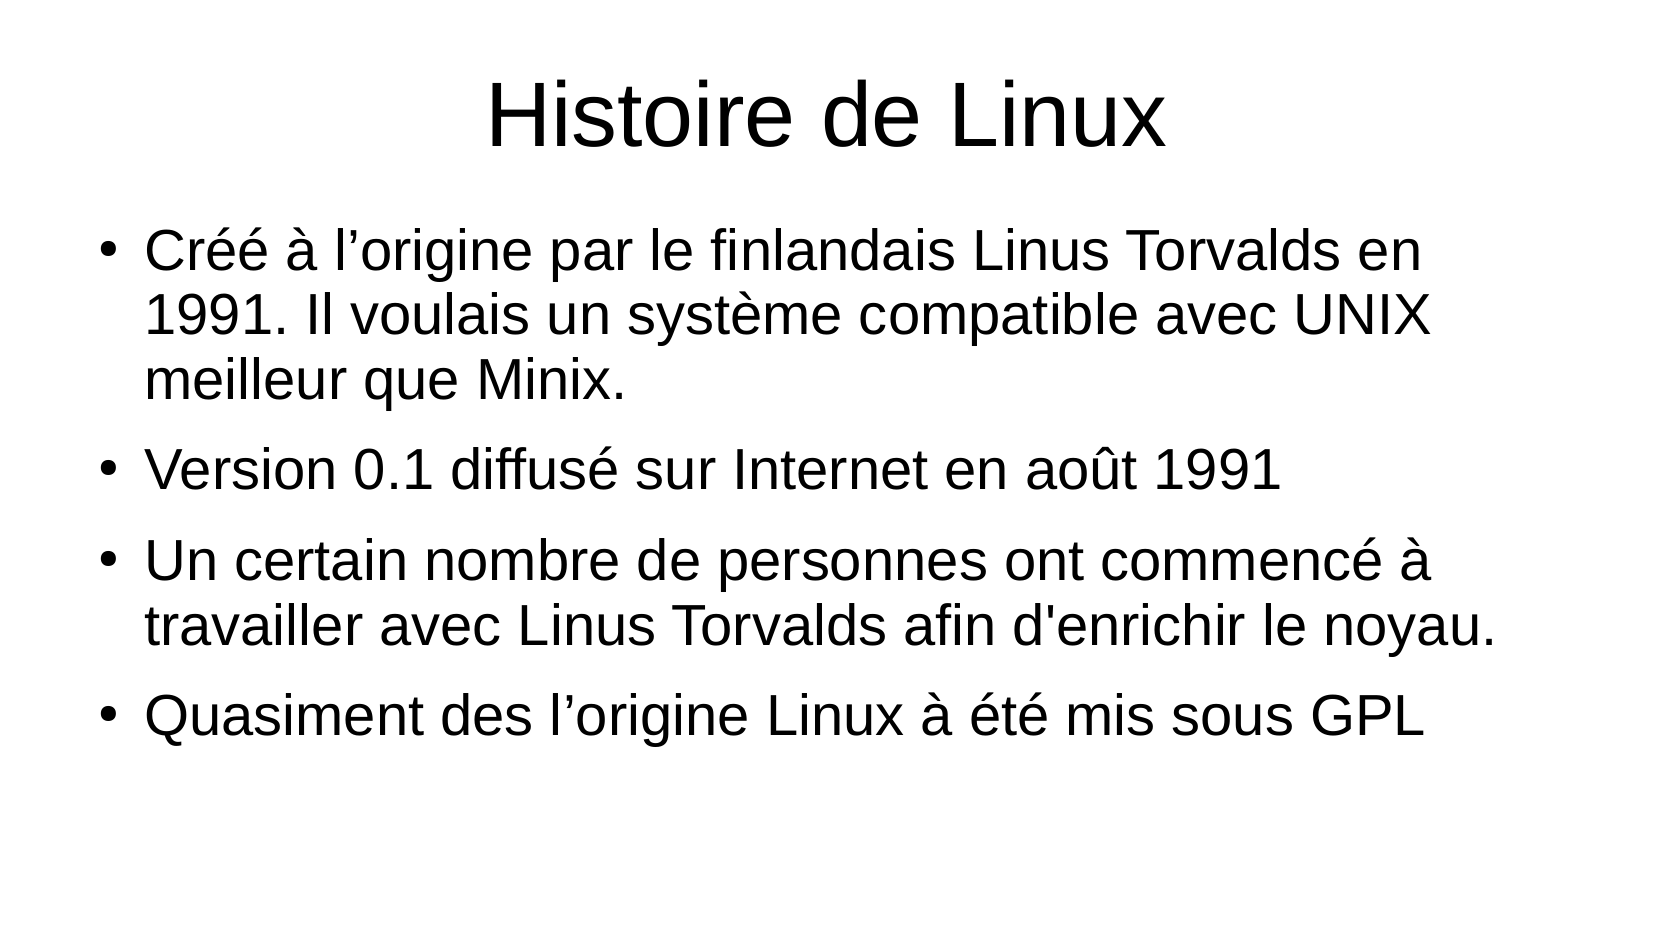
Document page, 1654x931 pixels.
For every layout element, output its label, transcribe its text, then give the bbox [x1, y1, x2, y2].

title Histoire de Linux [82, 37, 1571, 193]
list Créé à l’origine par le finlandais Linus Torvalds en 1991. Il voulais un système compatible avec UNIX meilleur que Minix. Version 0.1 diffusé sur Internet en août 1991 Un certain nombre de personnes ont commencé à travailler avec Linus Torvalds afin d'enrichir le noyau. Quasiment des l’origine Linux à été mis sous GPL [82, 217, 1571, 758]
